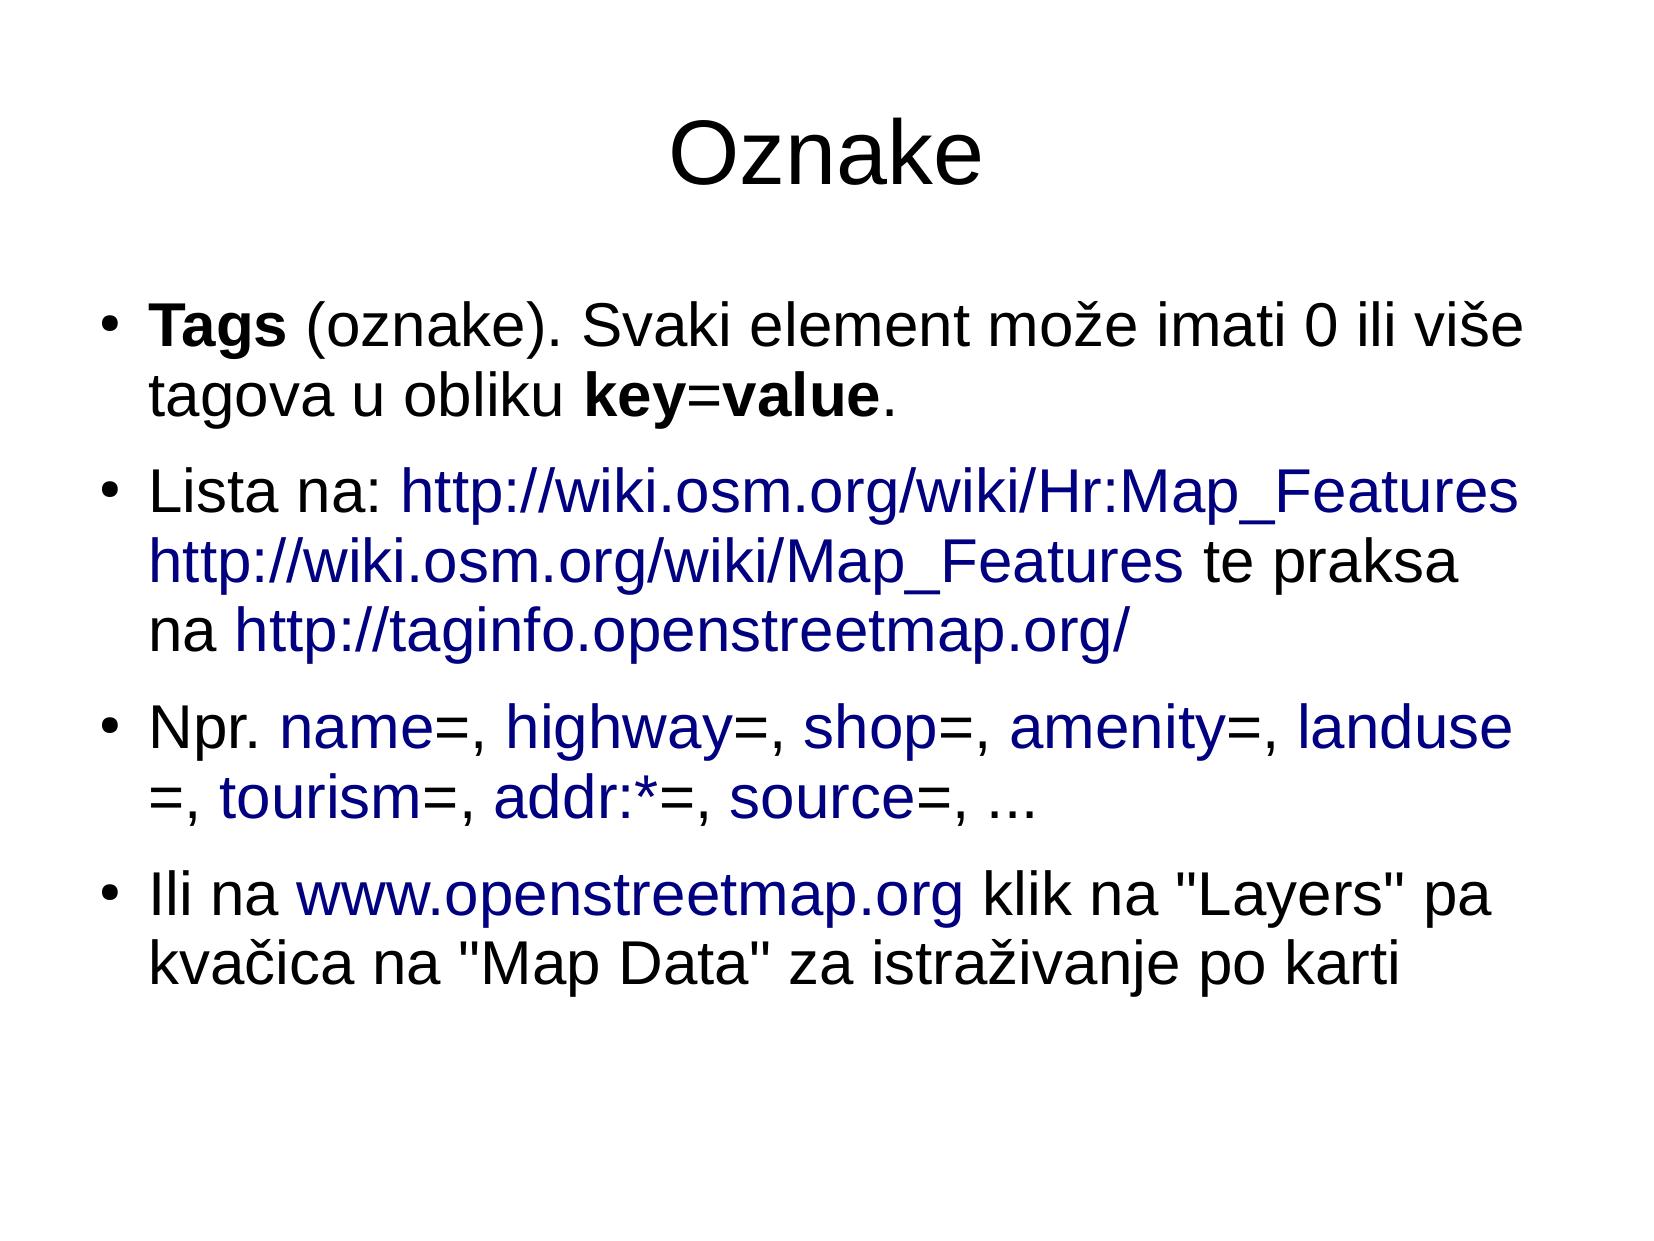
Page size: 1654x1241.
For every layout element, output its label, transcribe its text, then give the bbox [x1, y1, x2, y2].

title Oznake [82, 49, 1571, 257]
list Tags (oznake). Svaki element može imati 0 ili više tagova u obliku key=value. Lista na: http://wiki.osm.org/wiki/Hr:Map_Features http://wiki.osm.org/wiki/Map_Features te praksa na http://taginfo.openstreetmap.org/ Npr. name=, highway=, shop=, amenity=, landuse=, tourism=, addr:*=, source=, ... Ili na www.openstreetmap.org klik na "Layers" pa kvačica na "Map Data" za istraživanje po karti [82, 290, 1538, 1010]
